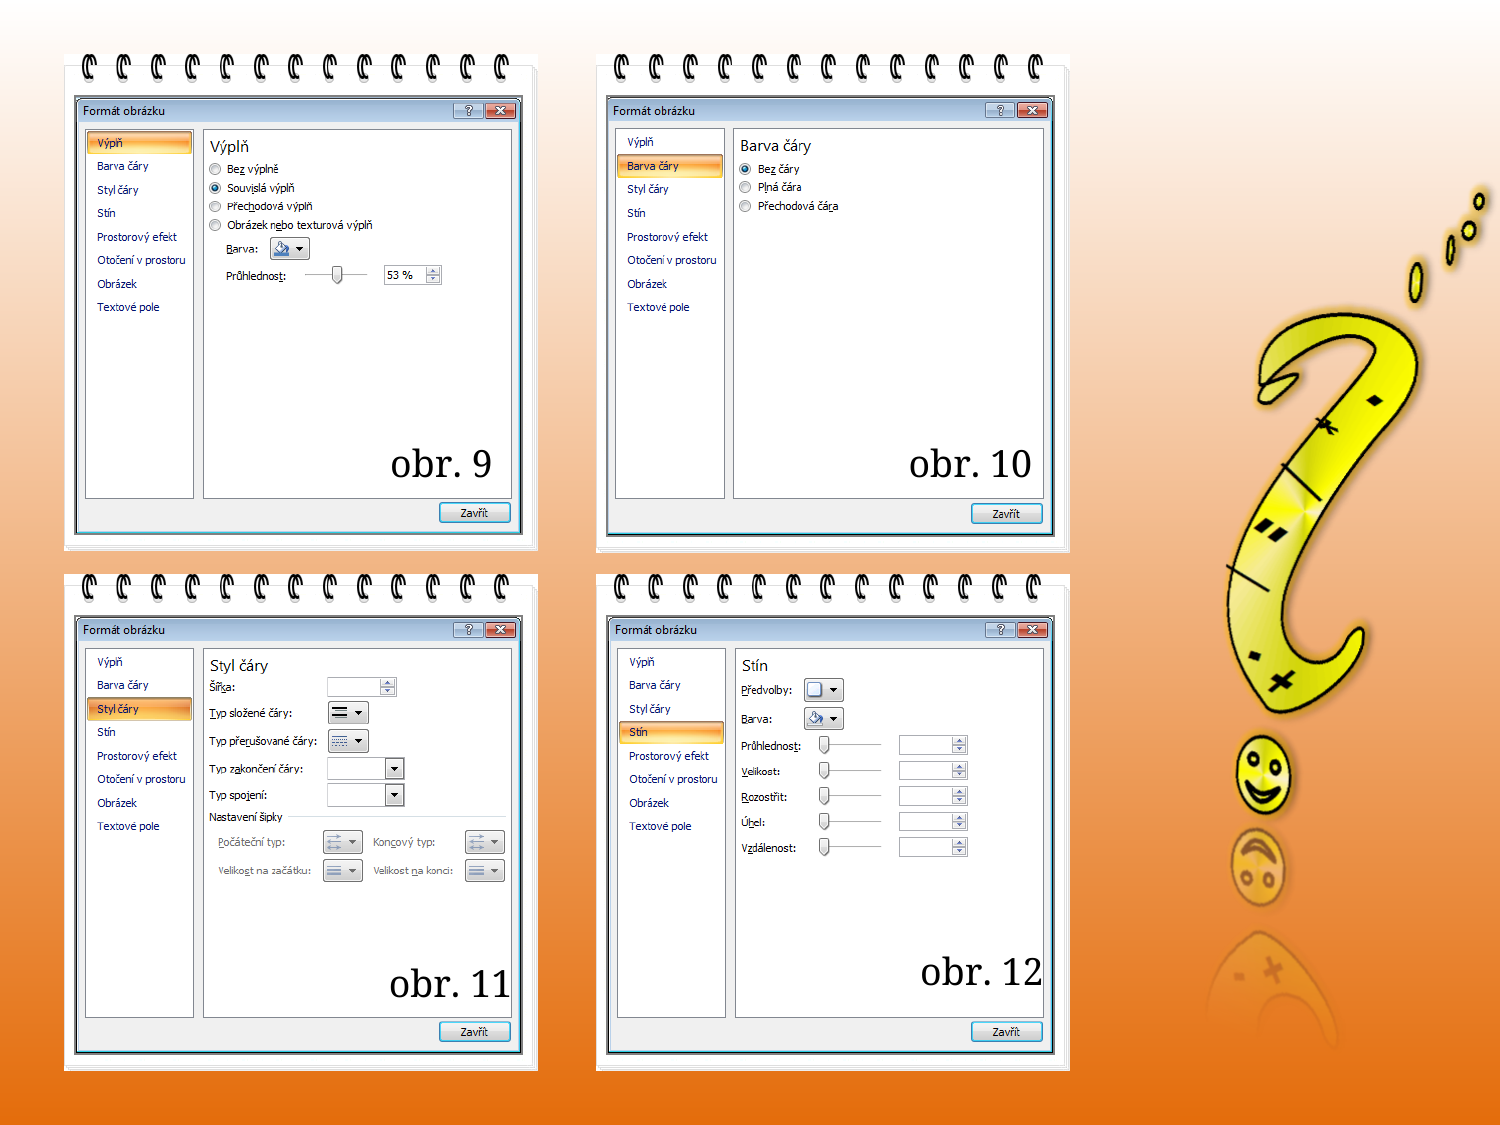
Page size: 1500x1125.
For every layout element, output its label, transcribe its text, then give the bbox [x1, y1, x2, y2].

text_box obr. 11 [373, 952, 528, 1013]
picture [596, 54, 1070, 553]
text_box obr. 12 [905, 940, 1059, 1001]
picture [64, 54, 538, 551]
picture [1171, 160, 1500, 1125]
picture [596, 574, 1070, 1071]
text_box obr. 9 [375, 432, 508, 493]
text_box obr. 10 [893, 432, 1048, 493]
picture [64, 574, 538, 1071]
